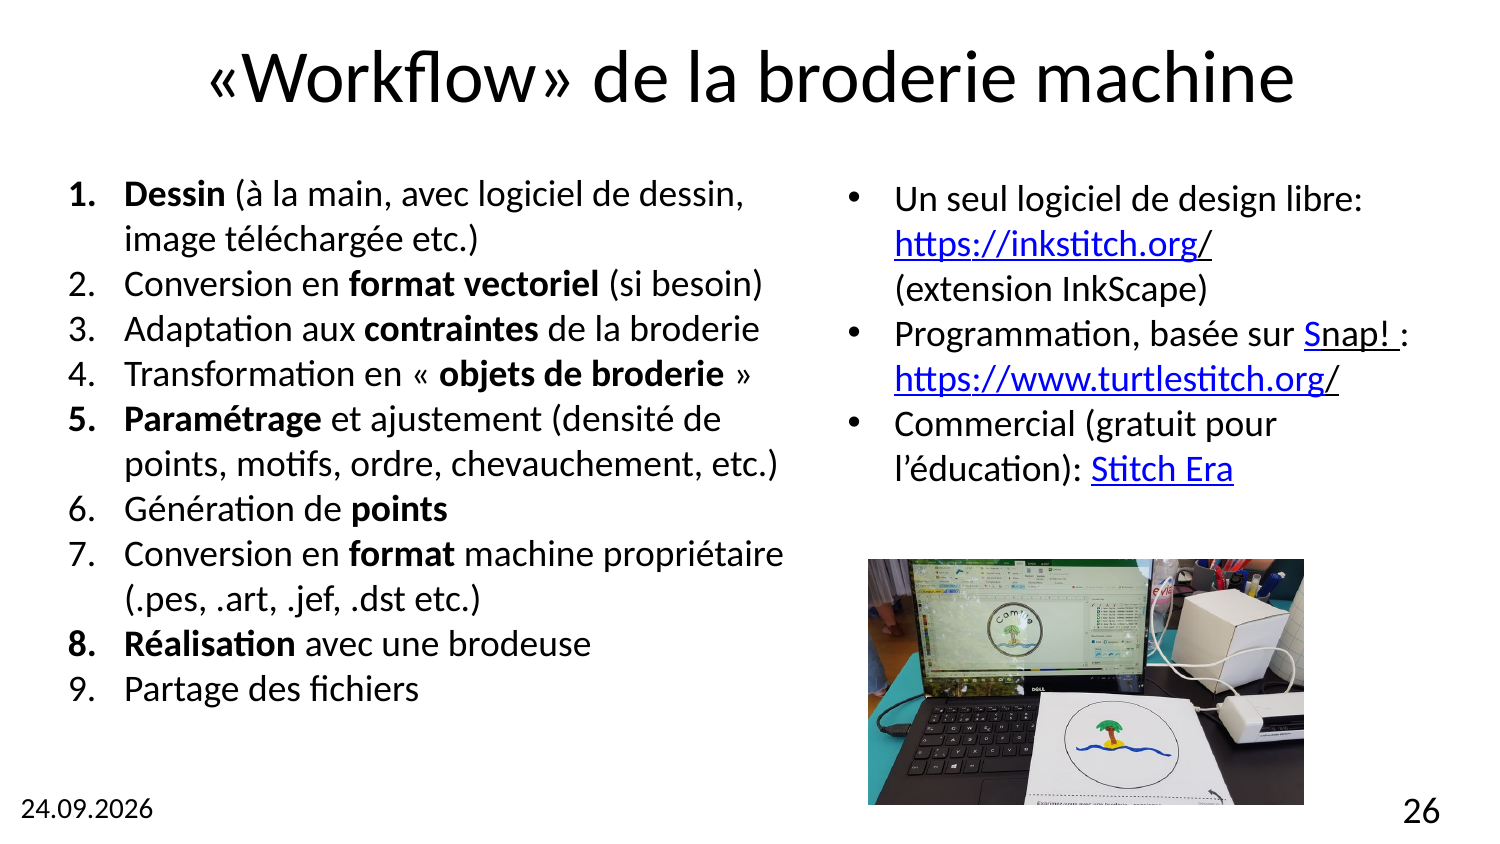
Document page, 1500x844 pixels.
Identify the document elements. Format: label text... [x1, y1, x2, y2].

slide_number 09.06.2022 [5, 782, 356, 827]
picture [868, 559, 1304, 805]
title «Workflow» de la broderie machine [75, 20, 1425, 113]
text_box Un seul logiciel de design libre: https://inkstitch.org/ (extension InkScape) Programmation, basée sur Snap! : https://www.turtlestitch.org/ Commercial (gratuit pour l’éducation): Stitch Era [832, 166, 1447, 542]
slide_number <numéro> [1387, 778, 1471, 824]
text_box Dessin (à la main, avec logiciel de dessin, image téléchargée etc.) Conversion en format vectoriel (si besoin) Adaptation aux contraintes de la broderie Transformation en « objets de broderie » Paramétrage et ajustement (densité de points, motifs, ordre, chevauchement, etc.) Génération de points Conversion en format machine propriétaire (.pes, .art, .jef, .dst etc.) Réalisation avec une brodeuse Partage des fichiers [53, 161, 821, 717]
